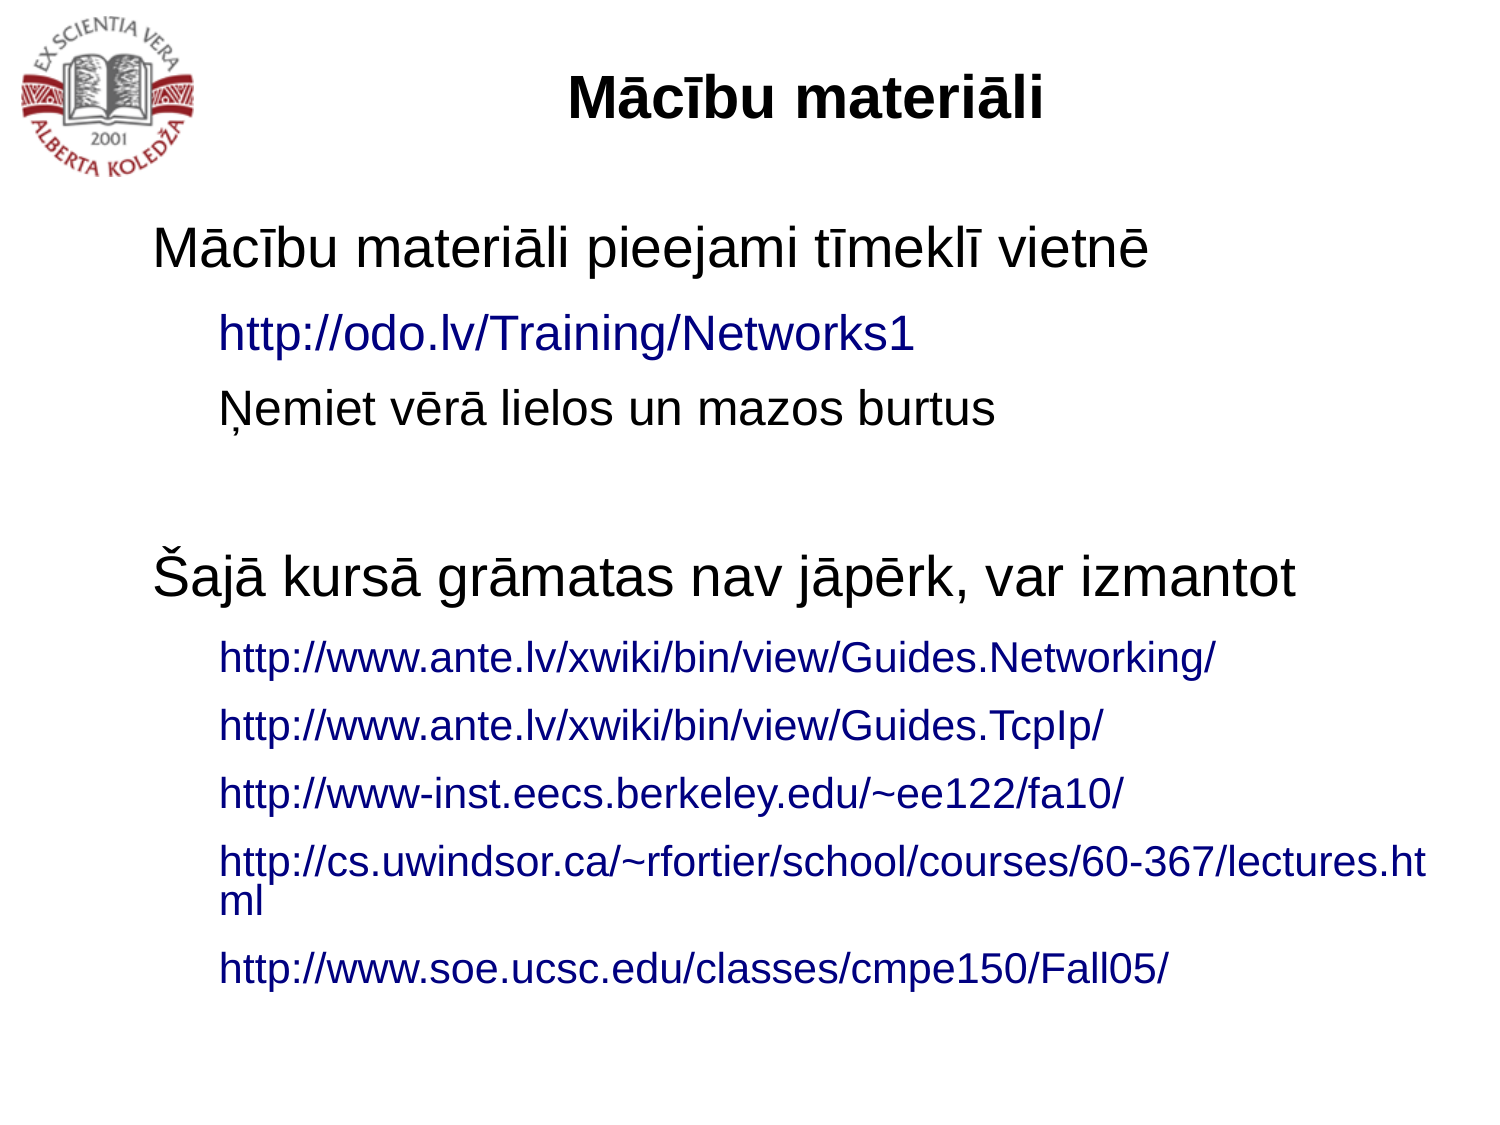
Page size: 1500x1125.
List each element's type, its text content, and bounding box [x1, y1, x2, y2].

title Mācību materiāli [187, 44, 1425, 150]
picture [21, 16, 194, 177]
list Mācību materiāli pieejami tīmeklī vietnē http://odo.lv/Training/Networks1 Ņemiet vērā lielos un mazos burtus Šajā kursā grāmatas nav jāpērk, var izmantot http://www.ante.lv/xwiki/bin/view/Guides.Networking/ http://www.ante.lv/xwiki/bin/view/Guides.TcpIp/ http://www-inst.eecs.berkeley.edu/~ee122/fa10/ http://cs.uwindsor.ca/~rfortier/school/courses/60-367/lectures.html http://www.soe.ucsc.edu/classes/cmpe150/Fall05/ [85, 216, 1436, 959]
